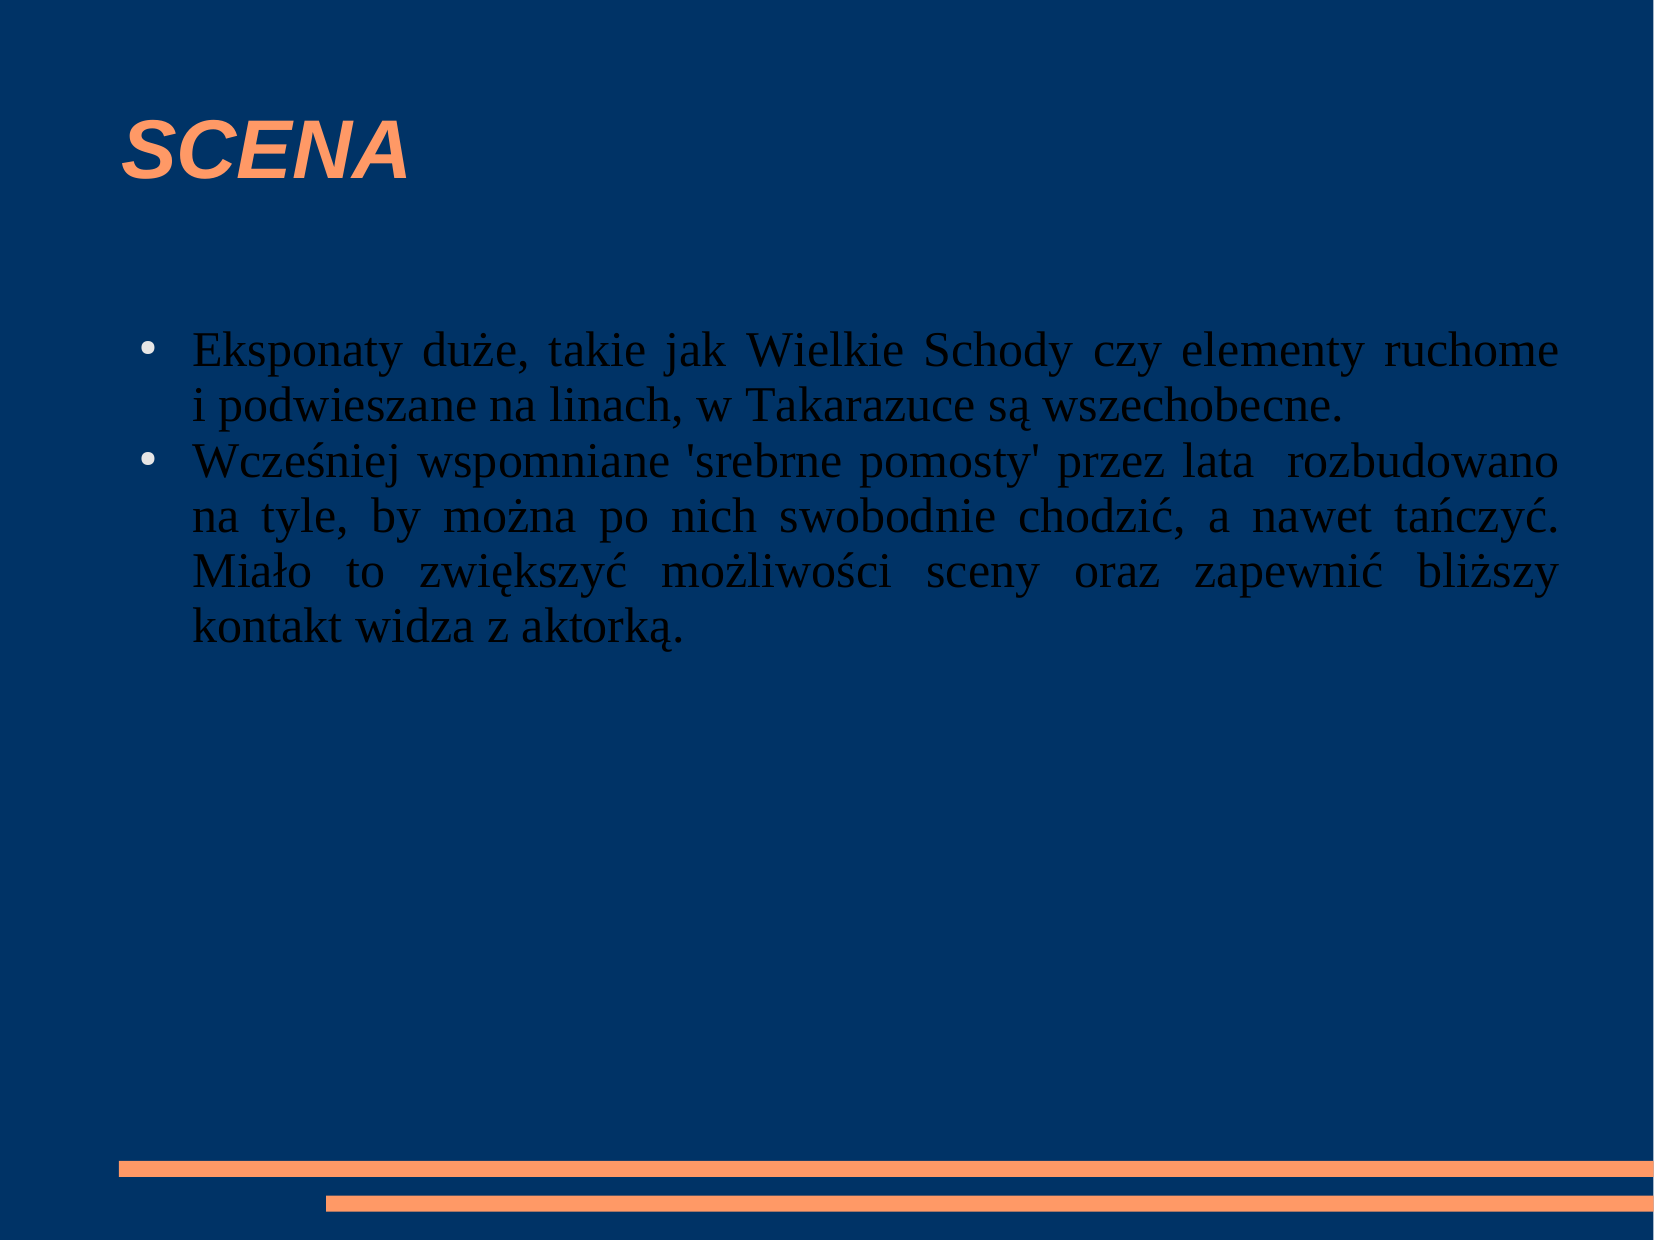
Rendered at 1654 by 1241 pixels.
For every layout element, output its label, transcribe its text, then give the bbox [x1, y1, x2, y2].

title SCENA [121, 46, 1534, 254]
list Eksponaty duże, takie jak Wielkie Schody czy elementy ruchome i podwieszane na linach, w Takarazuce są wszechobecne. Wcześniej wspomniane 'srebrne pomosty' przez lata rozbudowano na tyle, by można po nich swobodnie chodzić, a nawet tańczyć. Miało to zwiększyć możliwości sceny oraz zapewnić bliższy kontakt widza z aktorką. [121, 322, 1561, 1133]
